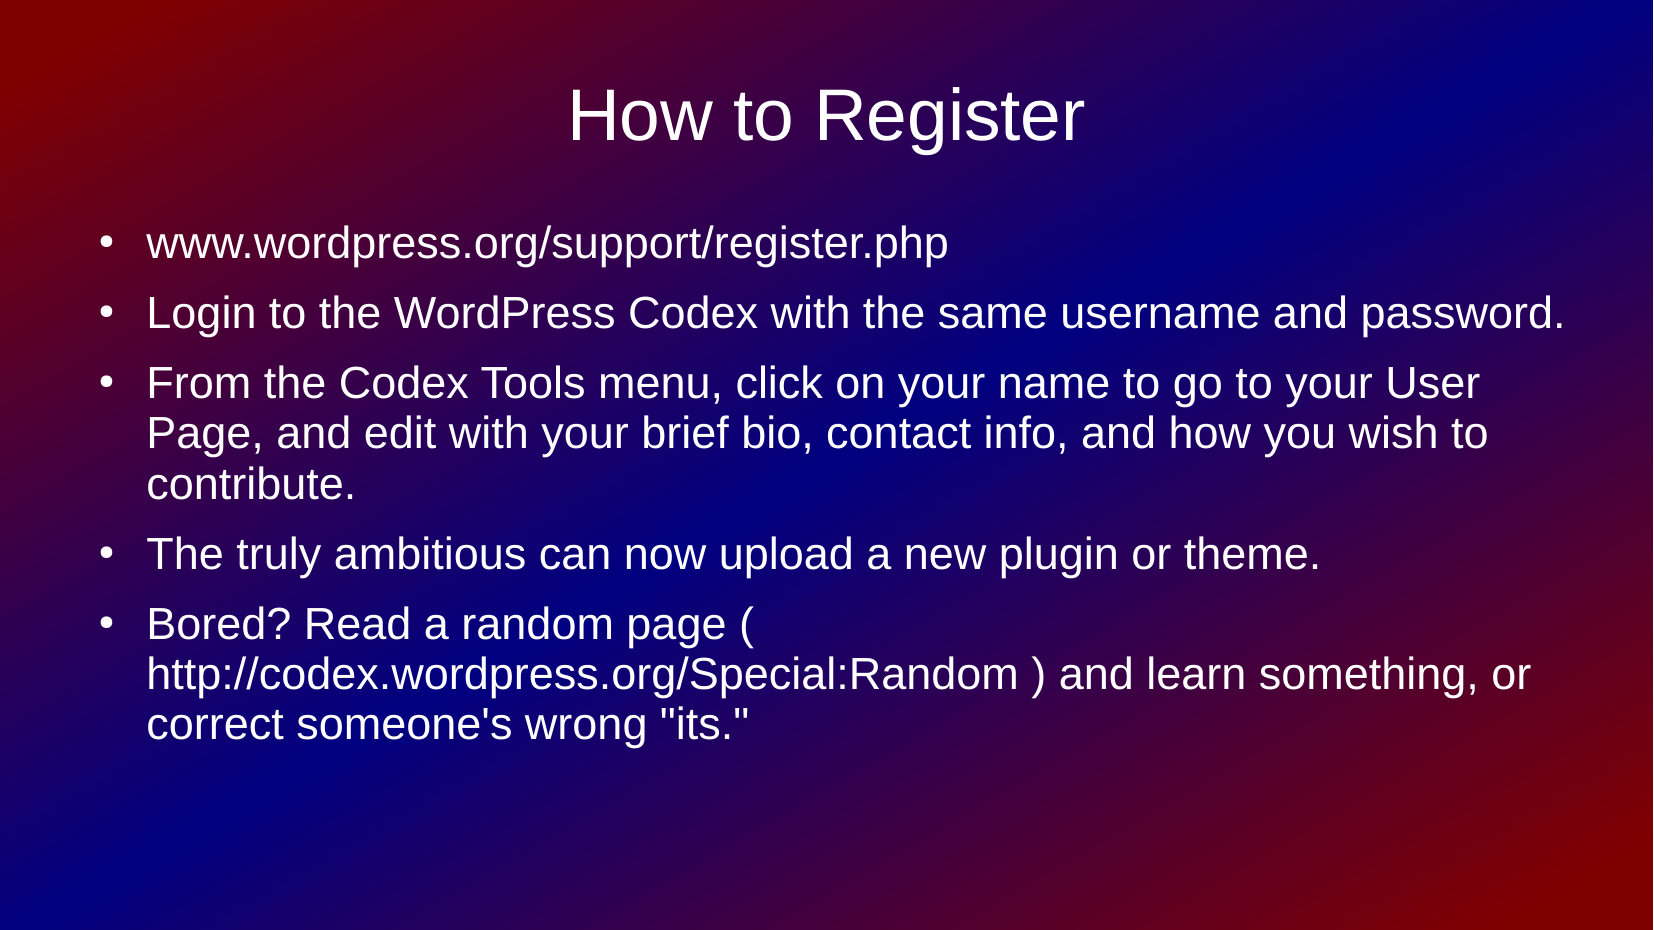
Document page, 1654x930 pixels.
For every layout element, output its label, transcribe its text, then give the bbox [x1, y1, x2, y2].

list www.wordpress.org/support/register.php Login to the WordPress Codex with the same username and password. From the Codex Tools menu, click on your name to go to your User Page, and edit with your brief bio, contact info, and how you wish to contribute. The truly ambitious can now upload a new plugin or theme. Bored? Read a random page ( http://codex.wordpress.org/Special:Random ) and learn something, or correct someone's wrong "its." [82, 217, 1571, 757]
title How to Register [82, 37, 1571, 193]
